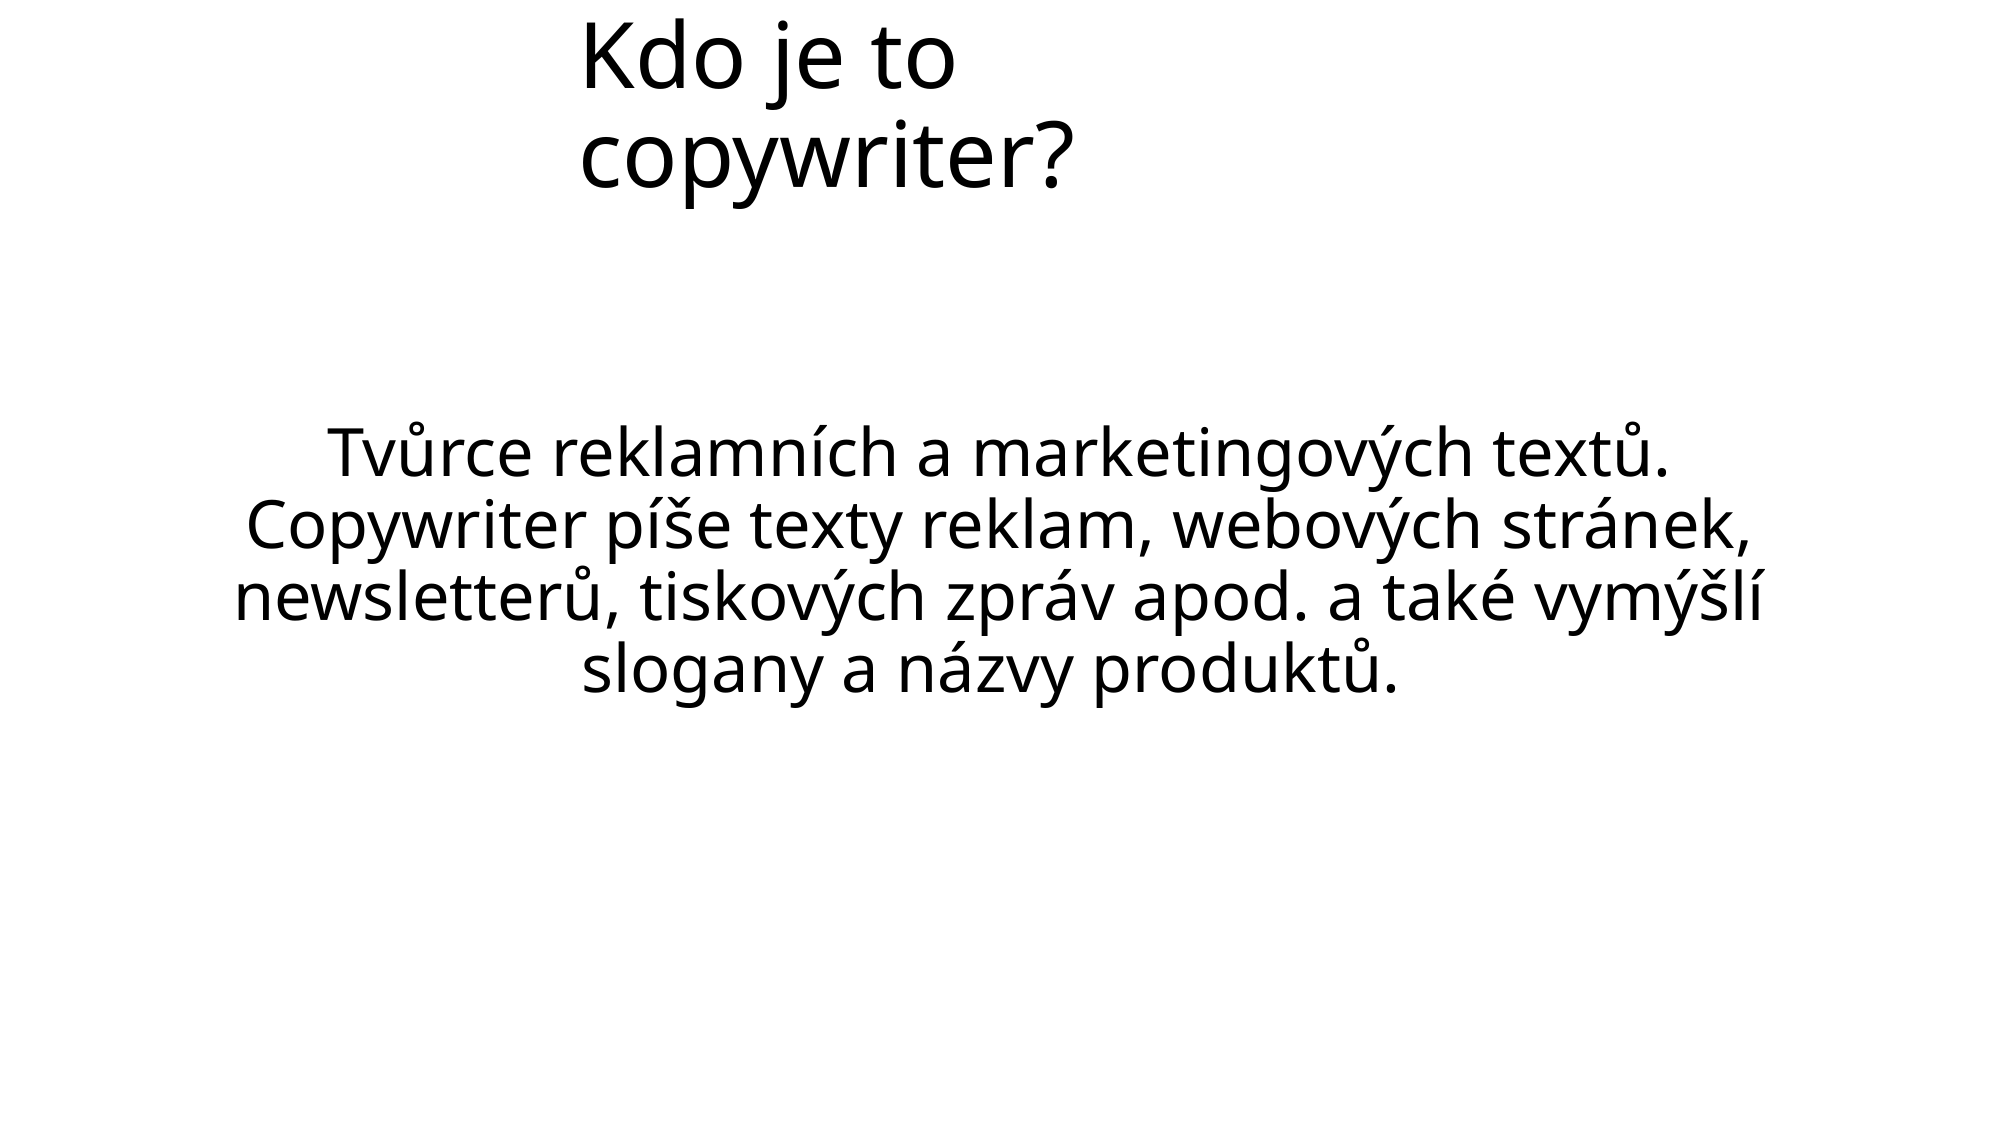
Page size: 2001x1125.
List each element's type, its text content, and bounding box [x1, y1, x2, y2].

title Kdo je to copywriter? [563, 0, 1427, 218]
text_box Tvůrce reklamních a marketingových textů. Copywriter píše texty reklam, webových stránek, newsletterů, tiskových zpráv apod. a také vymýšlí slogany a názvy produktů. [204, 311, 1795, 814]
